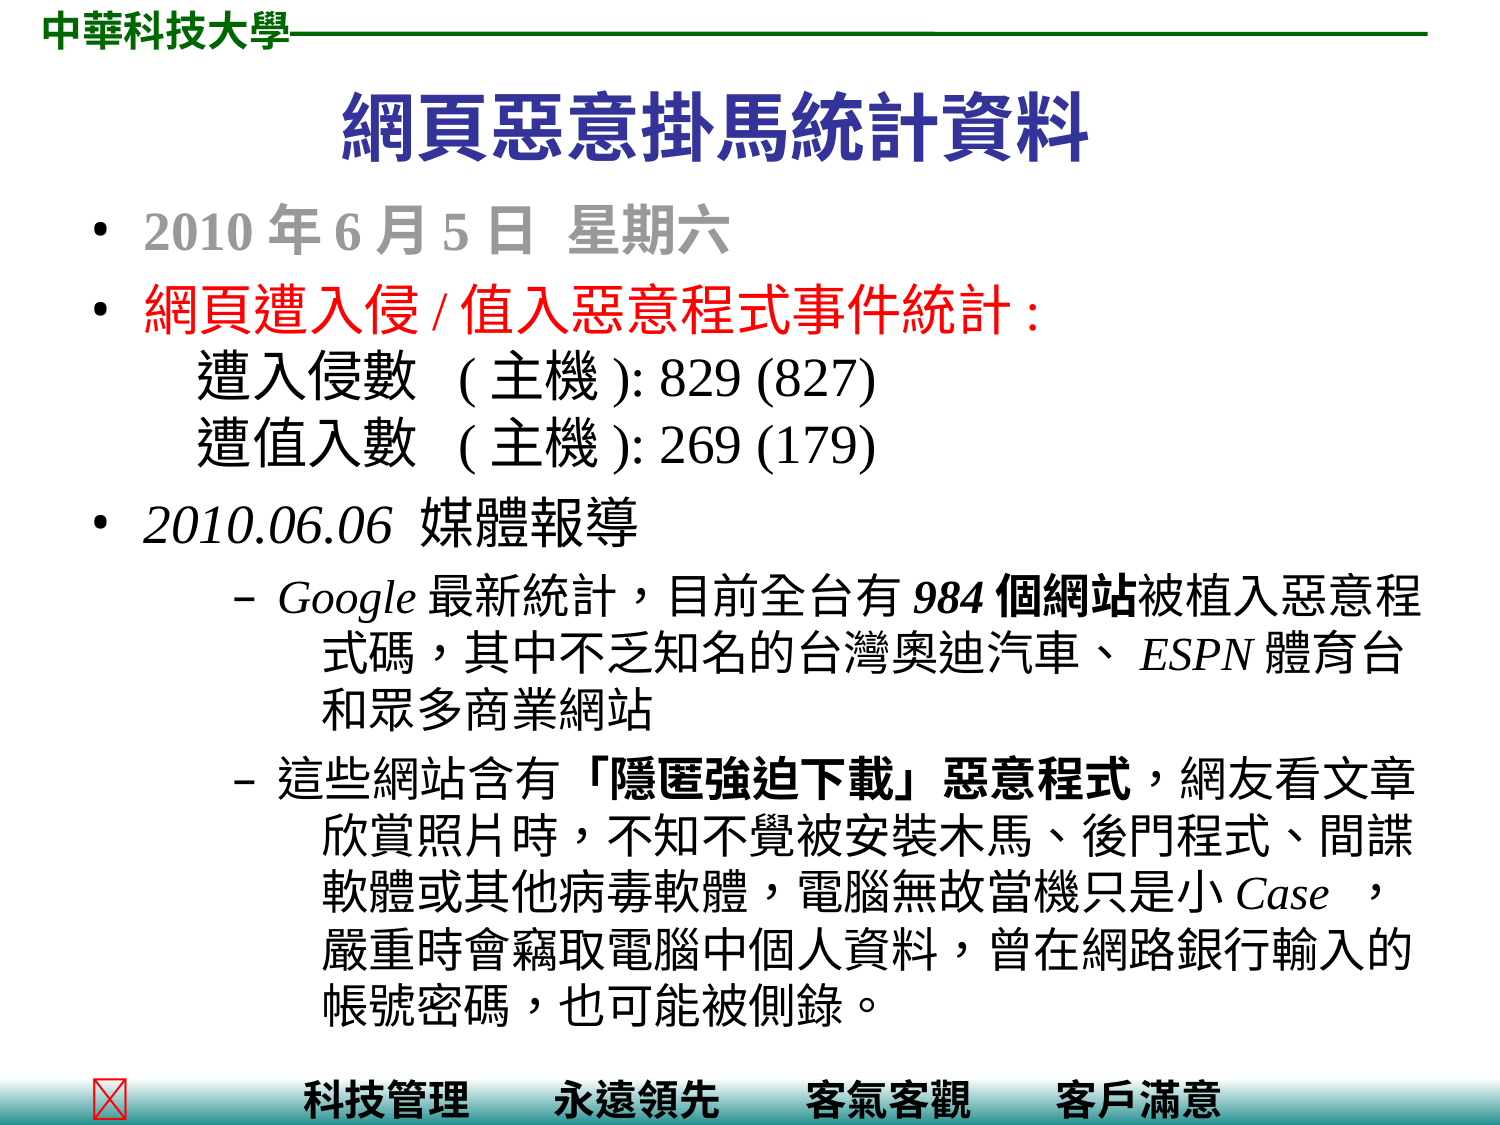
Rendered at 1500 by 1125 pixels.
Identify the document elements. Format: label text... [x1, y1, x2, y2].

list 2010年6月5日 星期六 網頁遭入侵/值入惡意程式事件統計: 遭入侵數 (主機): 829 (827) 遭值入數 (主機): 269 (179) 2010.06.06 媒體報導 Google最新統計，目前全台有984個網站被植入惡意程式碼，其中不乏知名的台灣奧迪汽車、ESPN體育台和眾多商業網站 這些網站含有「隱匿強迫下載」惡意程式，網友看文章欣賞照片時，不知不覺被安裝木馬、後門程式、間諜軟體或其他病毒軟體，電腦無故當機只是小Case ，嚴重時會竊取電腦中個人資料，曾在網路銀行輸入的帳號密碼，也可能被側錄。 [75, 187, 1463, 1051]
title 網頁惡意掛馬統計資料 [125, 50, 1307, 187]
